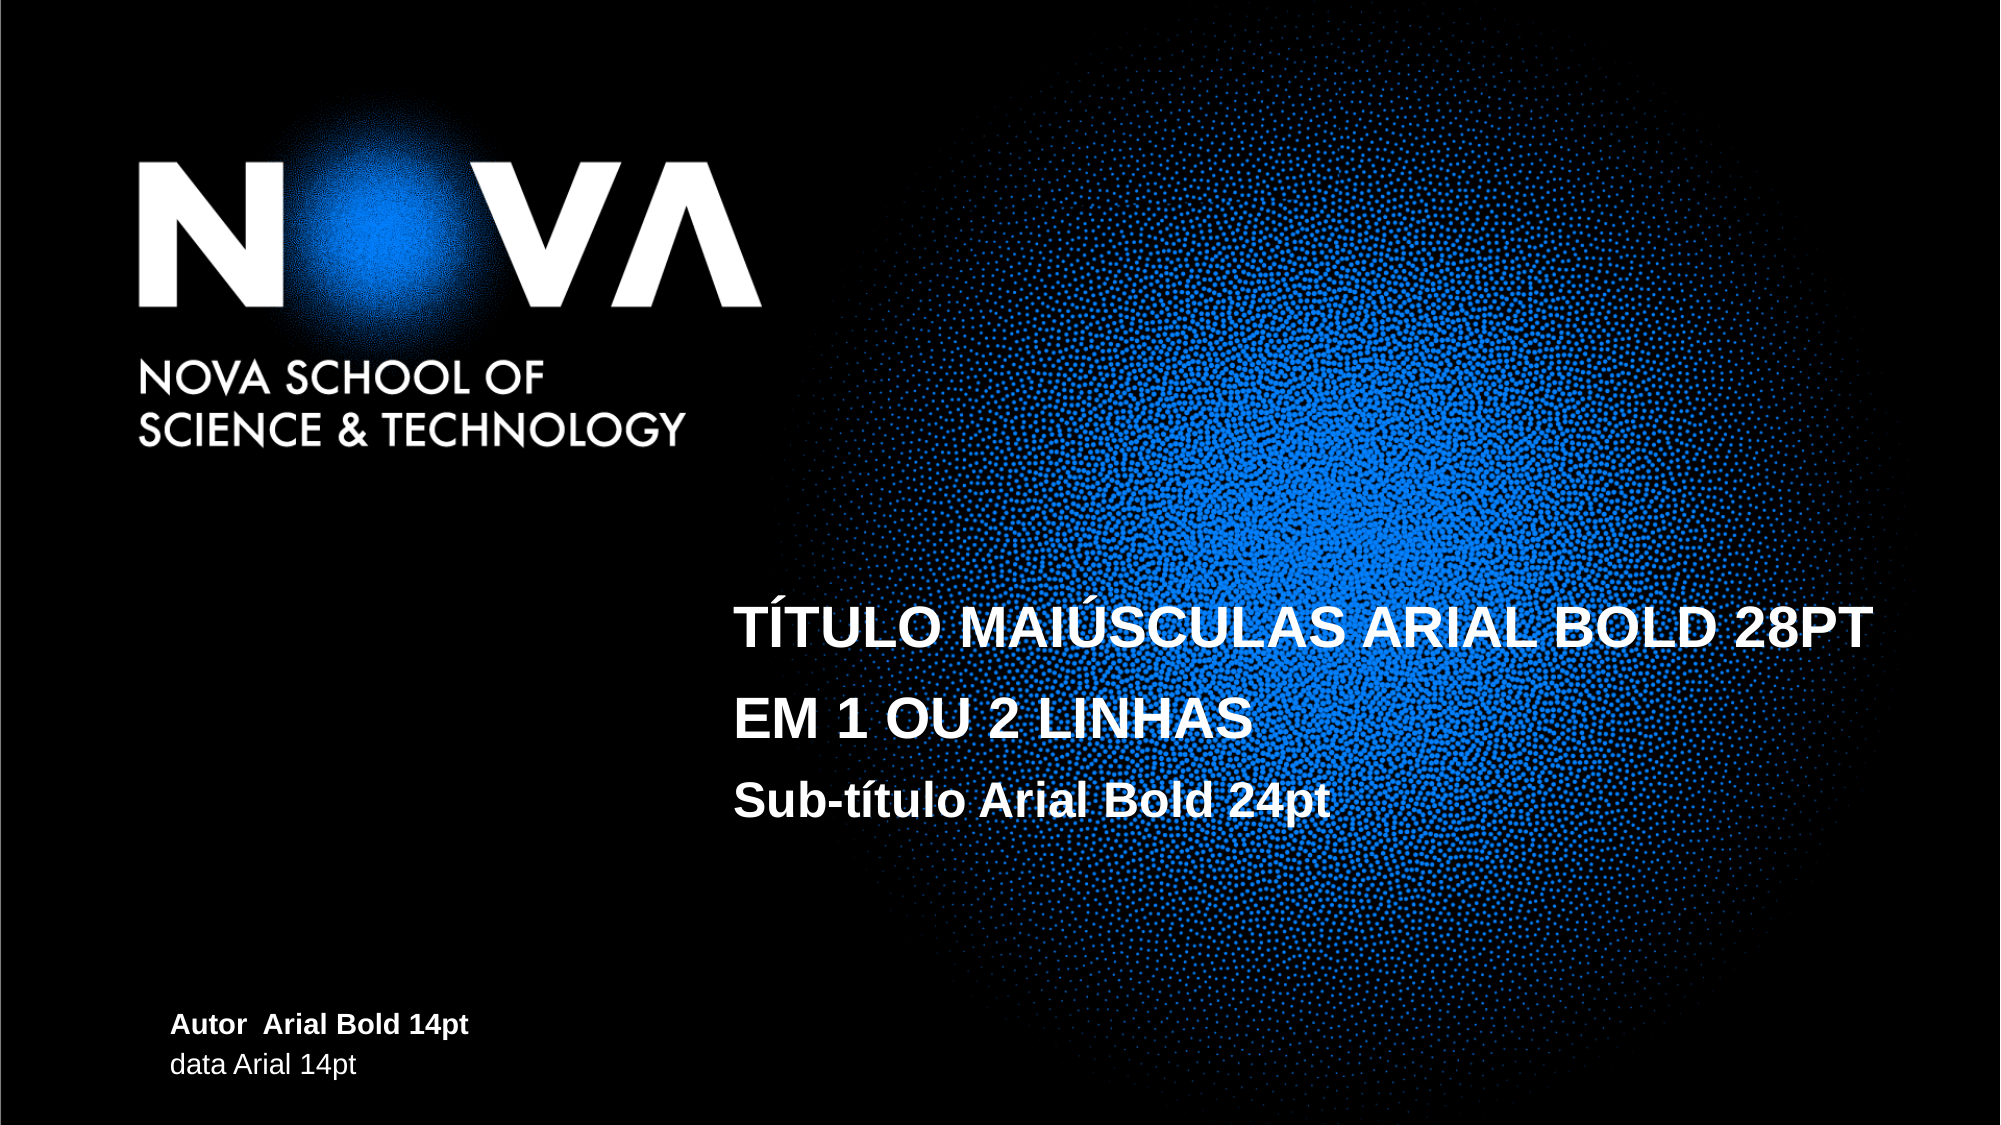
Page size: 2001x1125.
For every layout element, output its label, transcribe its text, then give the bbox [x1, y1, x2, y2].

text_box data Arial 14pt [162, 1048, 364, 1089]
text_box Autor Arial Bold 14pt [162, 997, 479, 1048]
text_box TÍTULO mAIÚSCULAS arial bold 28pt em 1 ou 2 linhas Sub-título Arial Bold 24pt [725, 560, 1896, 830]
picture [0, 0, 2000, 1125]
